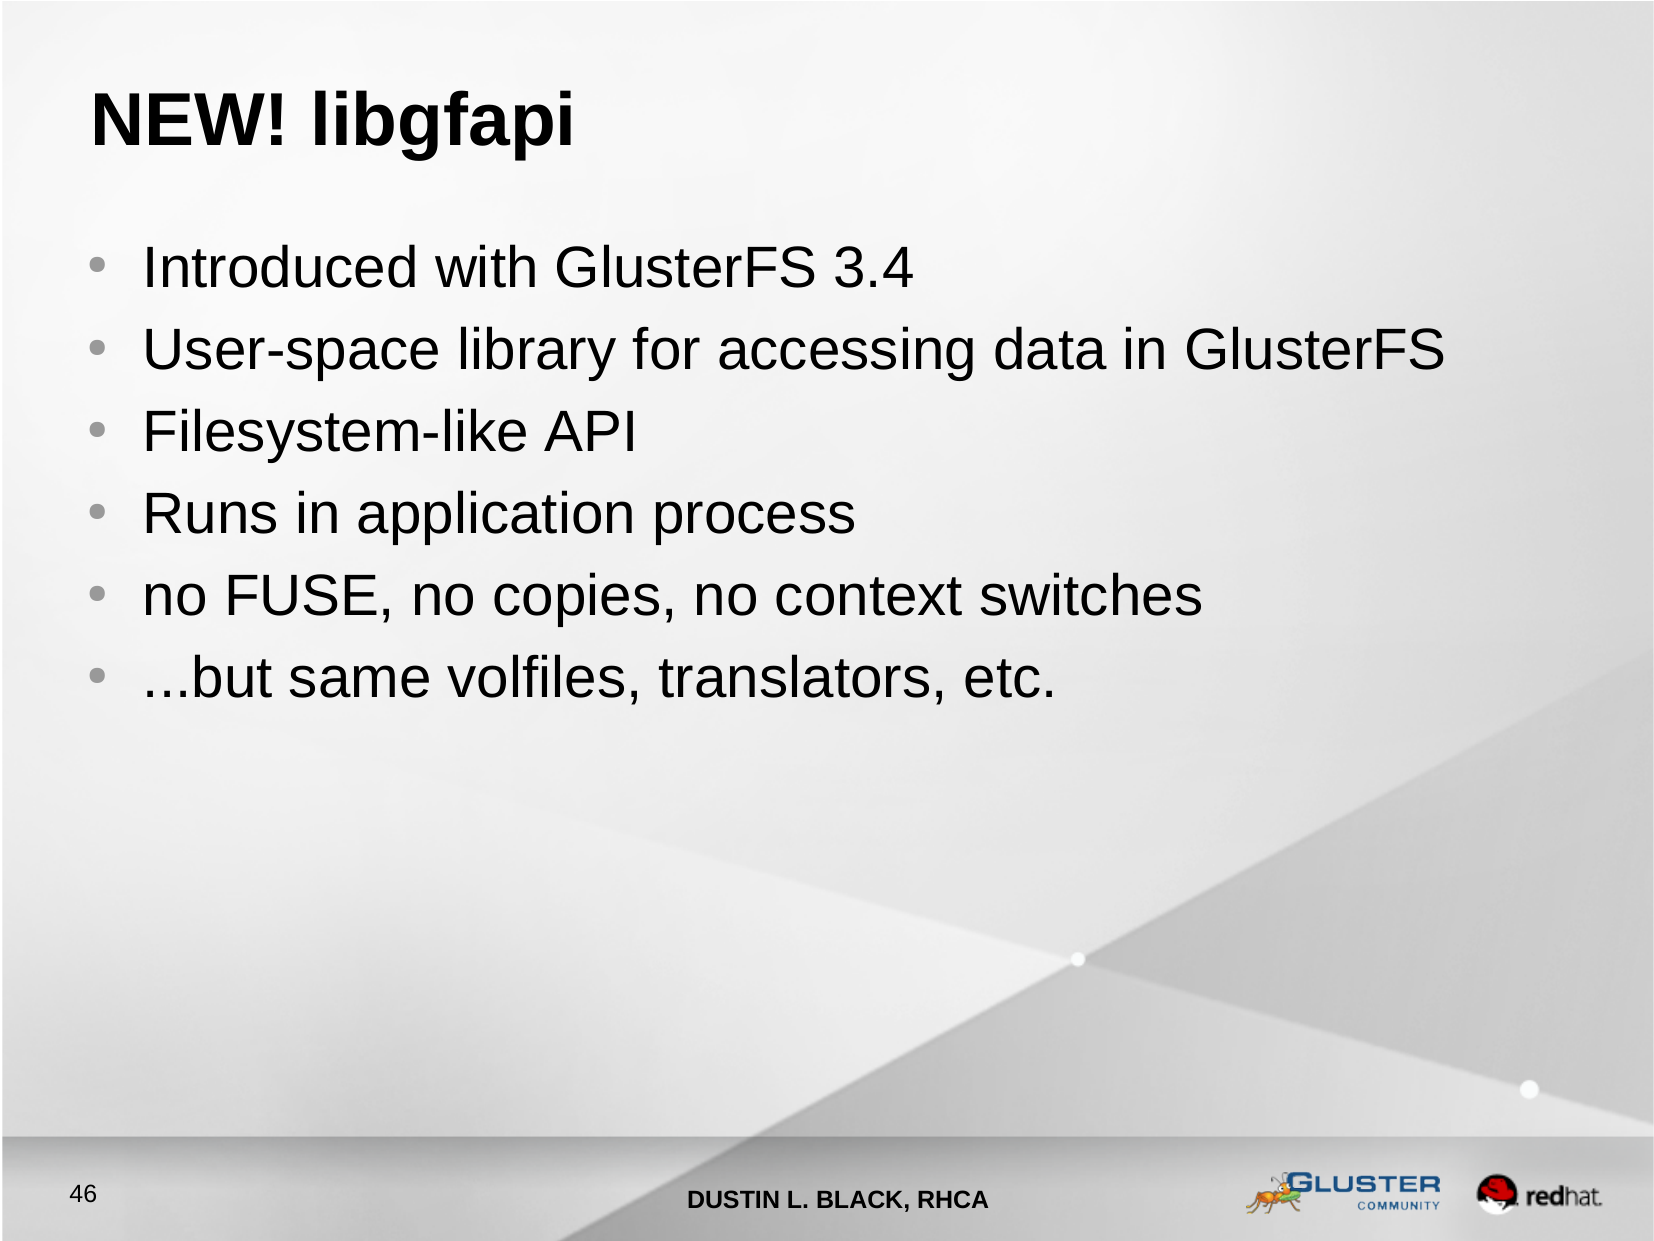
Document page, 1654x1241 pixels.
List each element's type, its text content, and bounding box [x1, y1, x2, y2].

list Introduced with GlusterFS 3.4 User-space library for accessing data in GlusterFS Filesystem-like API Runs in application process no FUSE, no copies, no context switches ...but same volfiles, translators, etc. [86, 232, 1576, 1111]
picture [2, 1, 1654, 1241]
title NEW! libgfapi [90, 15, 1579, 223]
